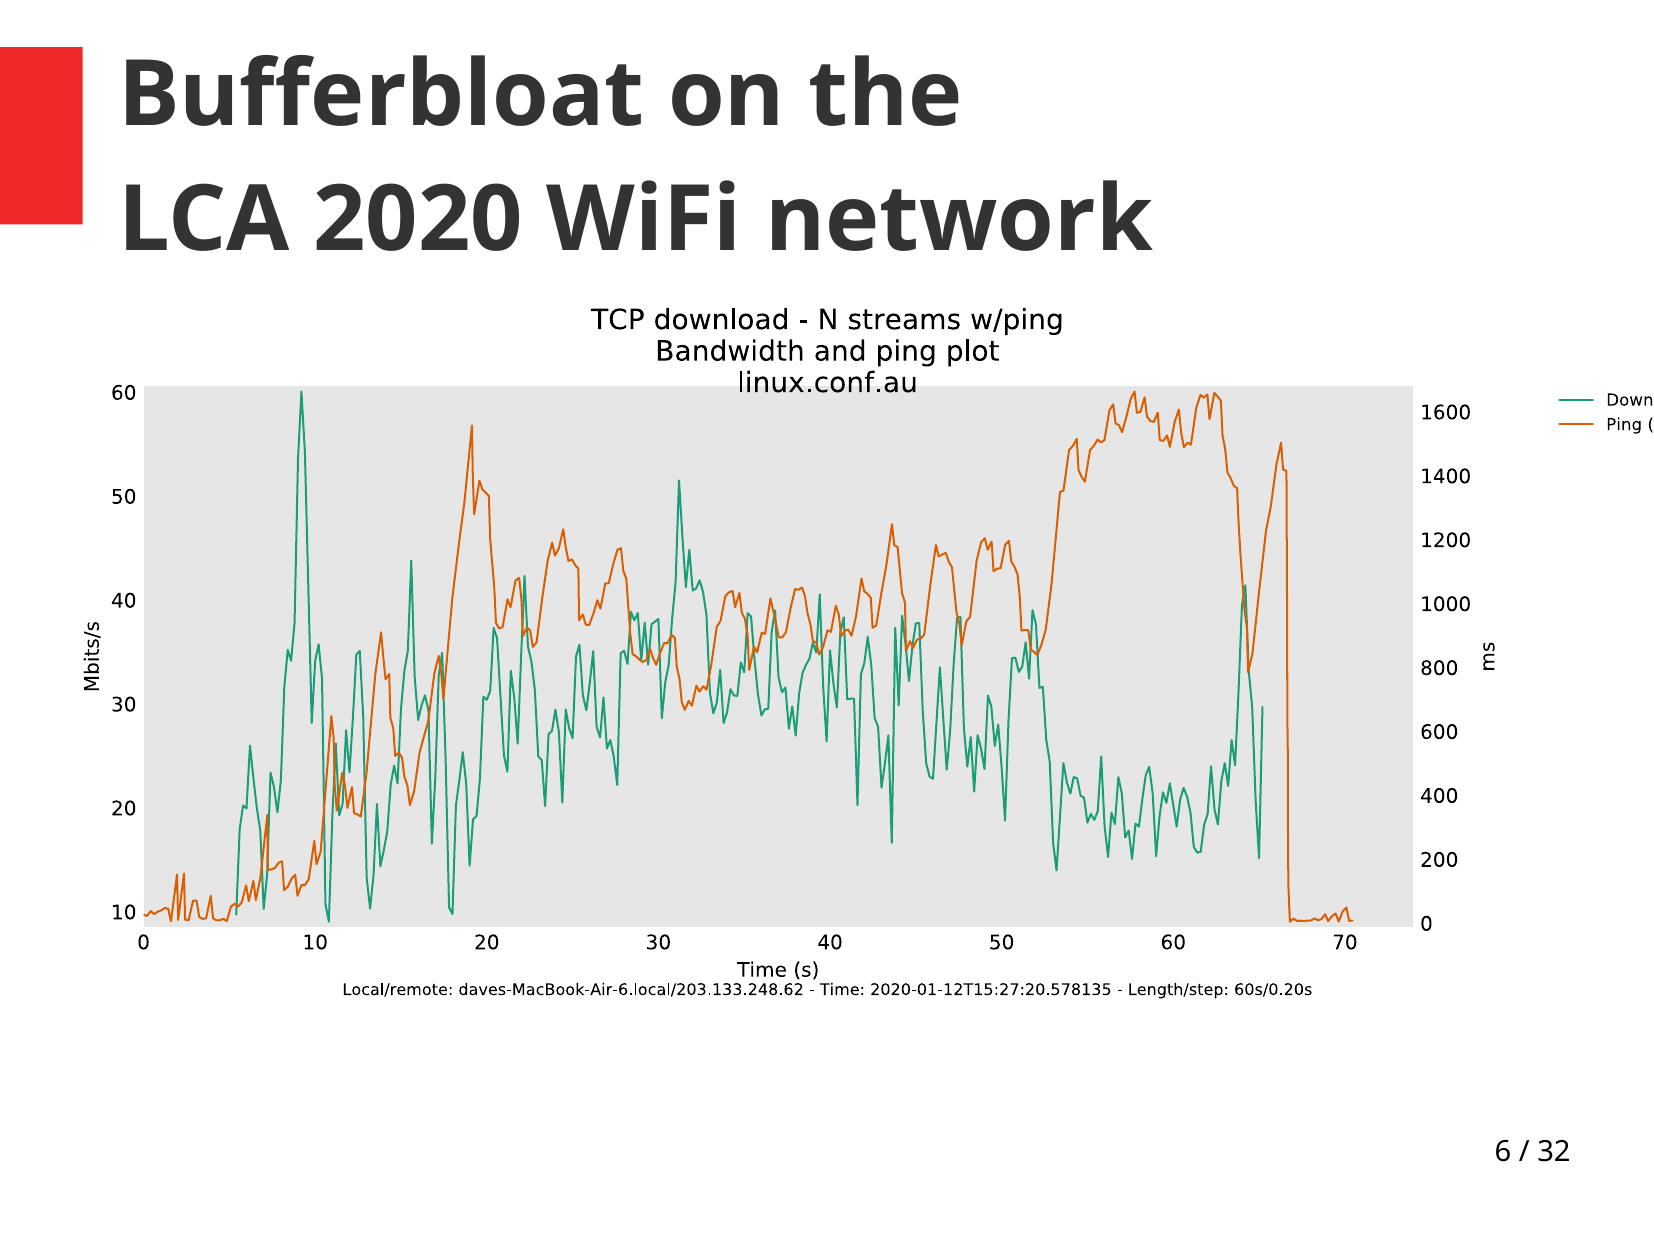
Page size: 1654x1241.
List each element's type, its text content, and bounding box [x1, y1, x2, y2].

picture [0, 301, 1654, 1006]
title Bufferbloat on the LCA 2020 WiFi network [118, 28, 1571, 278]
